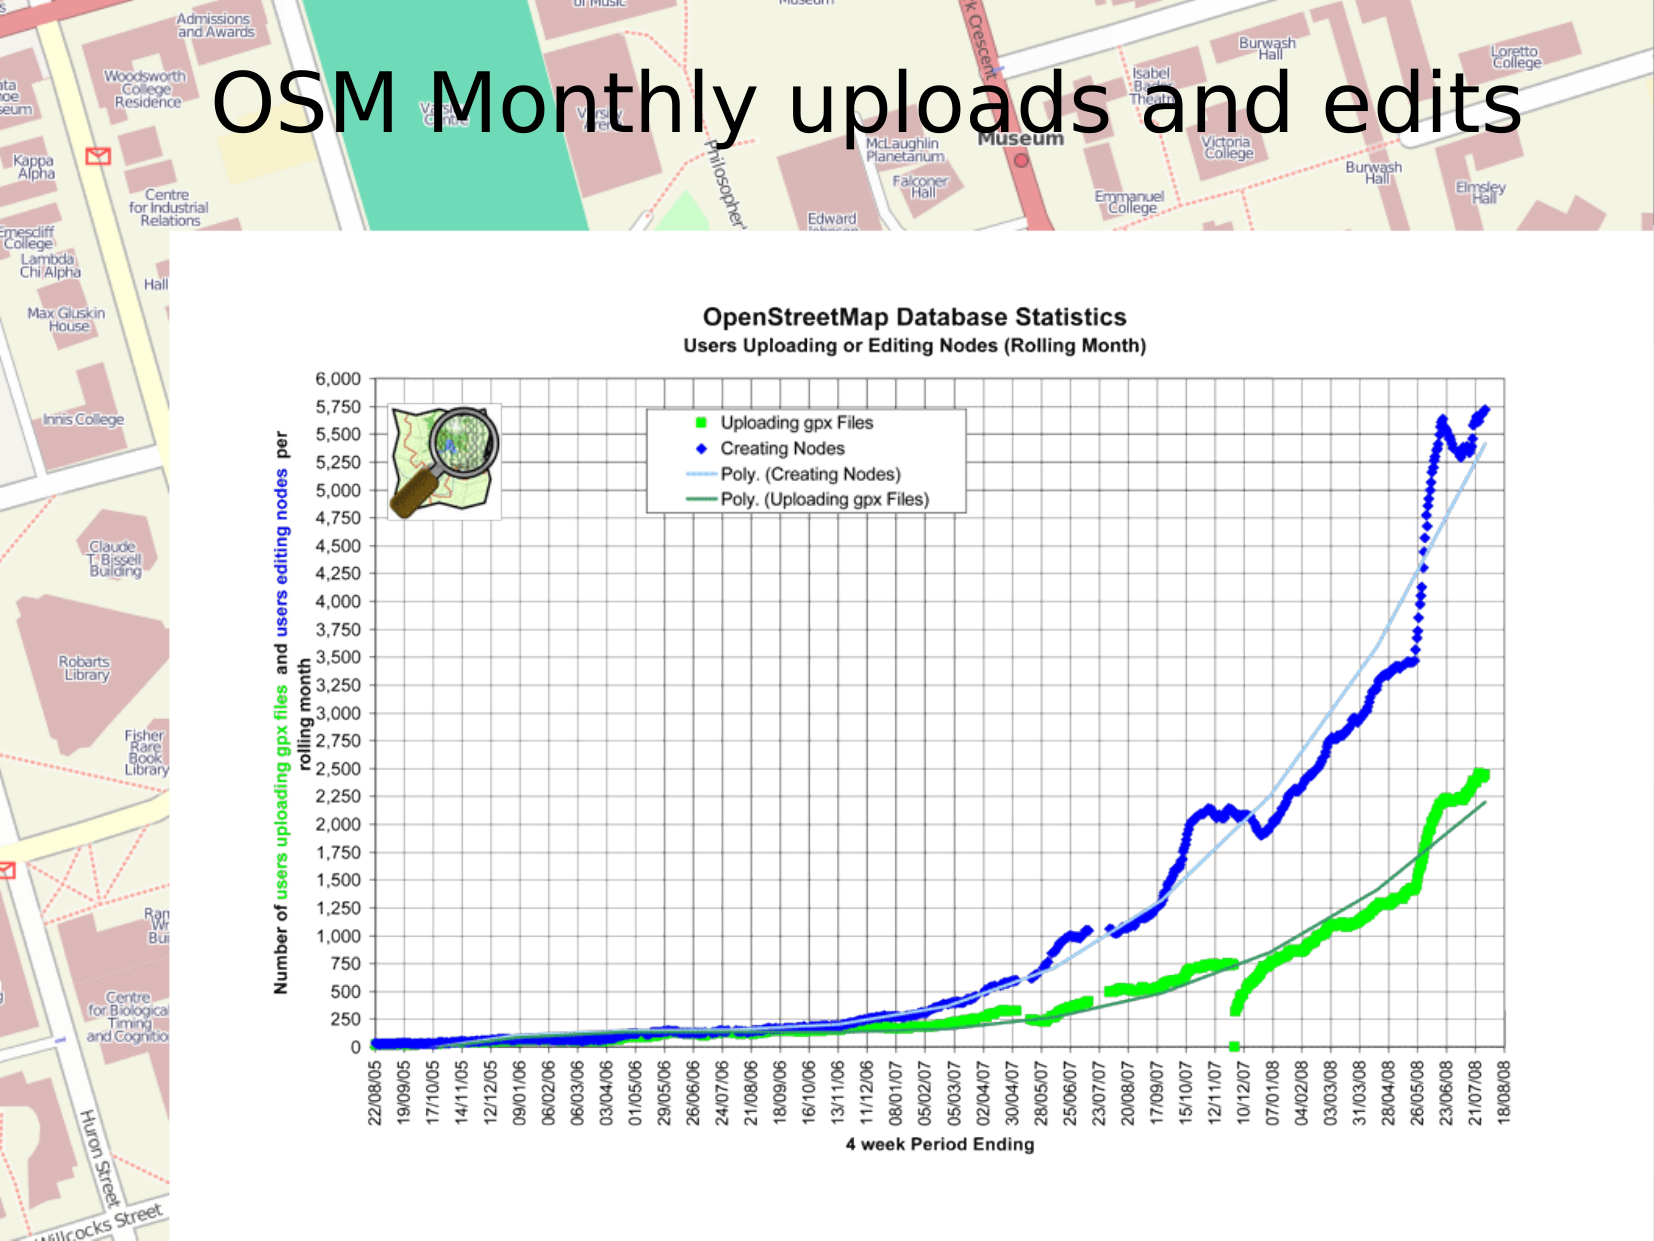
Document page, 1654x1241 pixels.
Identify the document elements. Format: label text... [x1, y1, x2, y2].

title OSM Monthly uploads and edits [124, 0, 1613, 208]
picture [0, 0, 1654, 1241]
